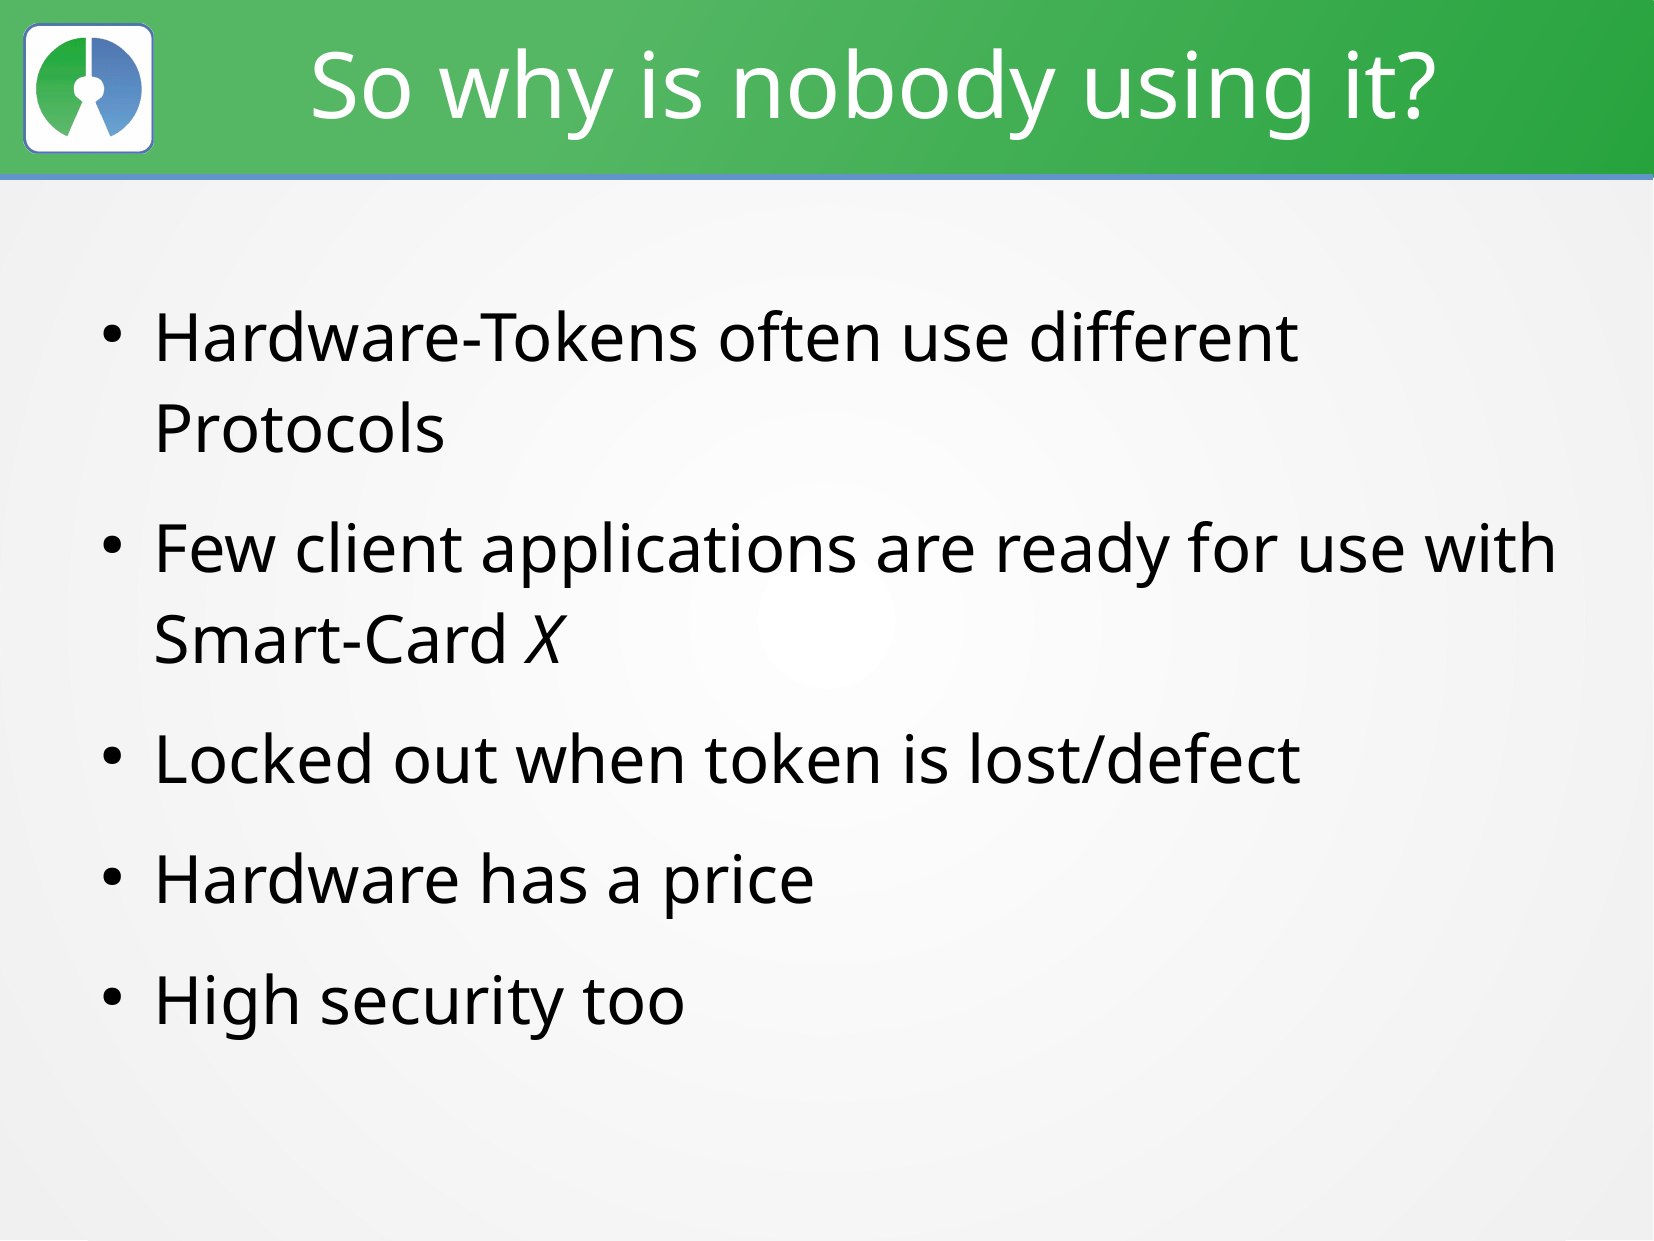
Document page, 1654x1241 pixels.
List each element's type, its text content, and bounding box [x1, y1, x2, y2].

picture [23, 23, 154, 154]
list Hardware-Tokens often use different Protocols Few client applications are ready for use with Smart-Card X Locked out when token is lost/defect Hardware has a price High security too [82, 290, 1571, 1158]
title So why is nobody using it? [177, 11, 1571, 154]
